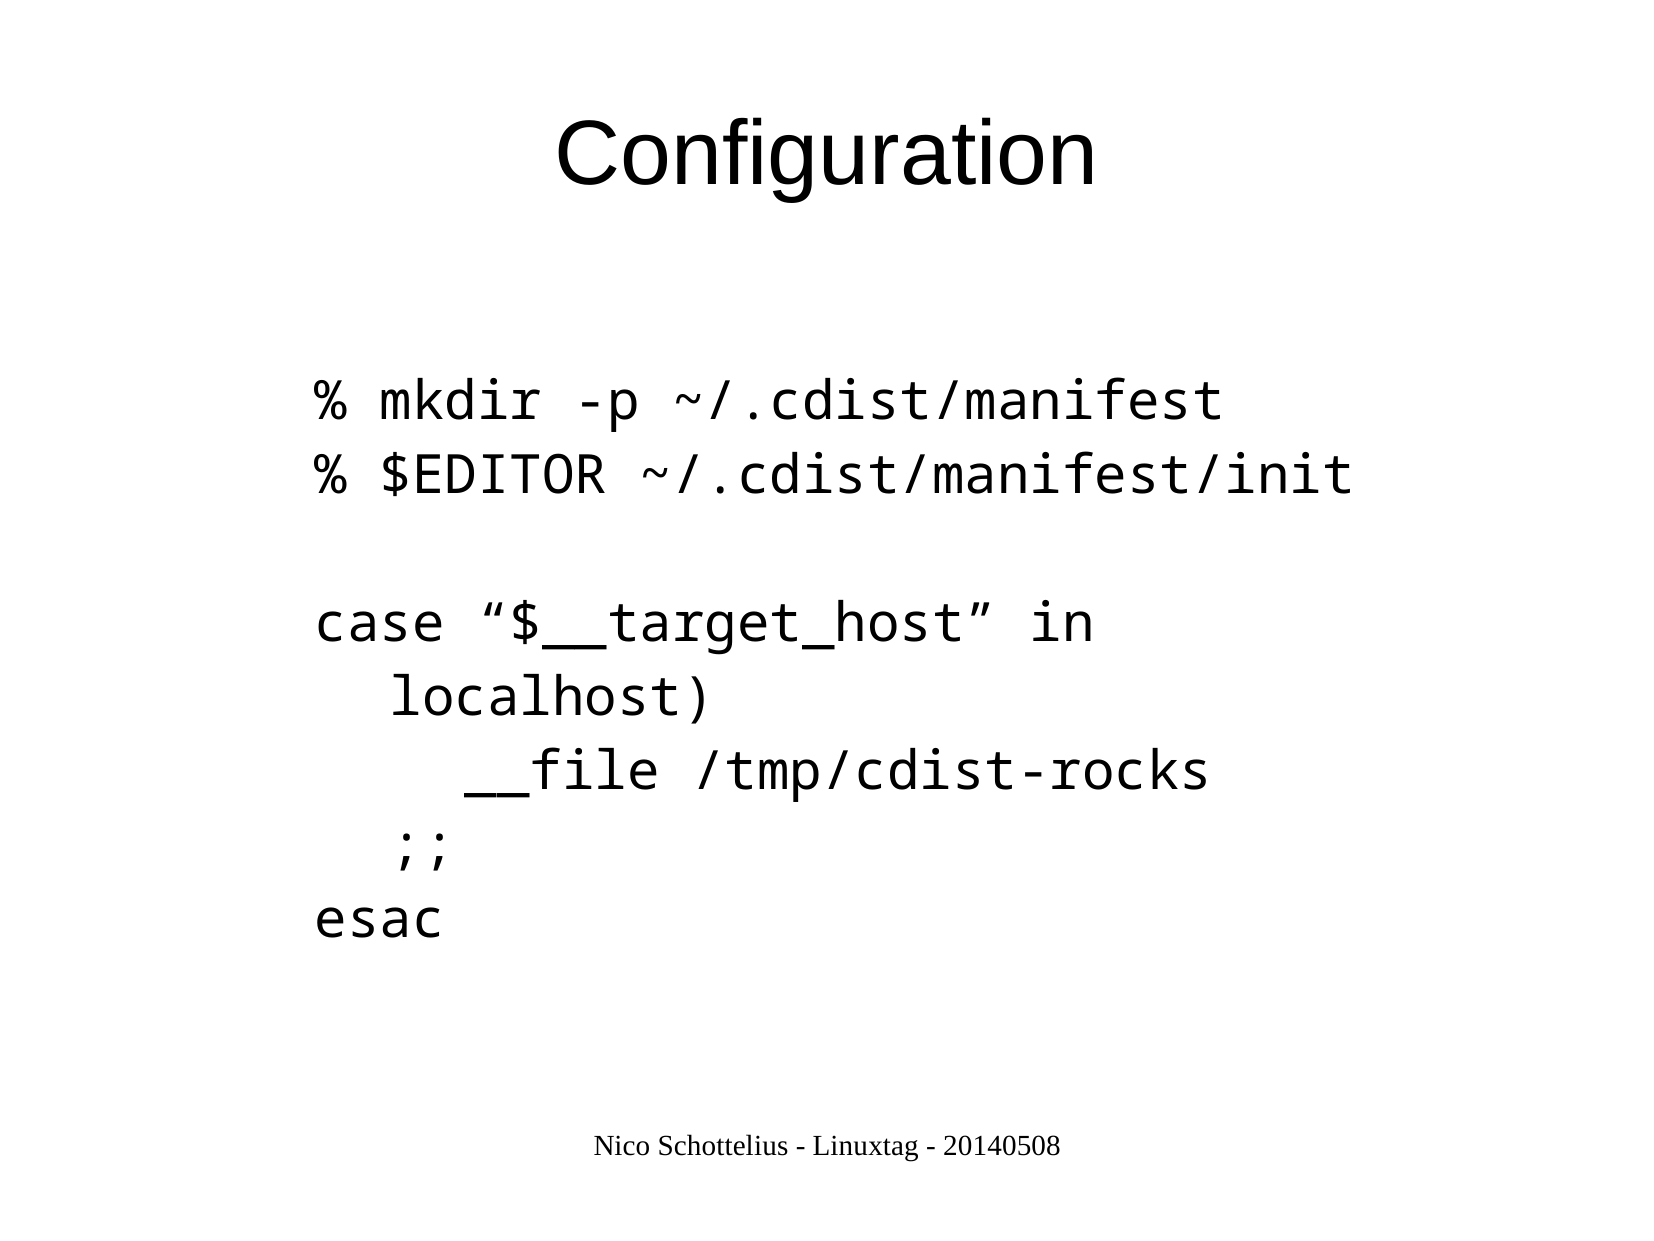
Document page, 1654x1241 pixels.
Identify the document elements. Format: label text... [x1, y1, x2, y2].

title Configuration [82, 49, 1571, 257]
text_box % mkdir -p ~/.cdist/manifest % $EDITOR ~/.cdist/manifest/init case “$__target_host” in localhost) __file /tmp/cdist-rocks ;; esac [299, 353, 1440, 1105]
